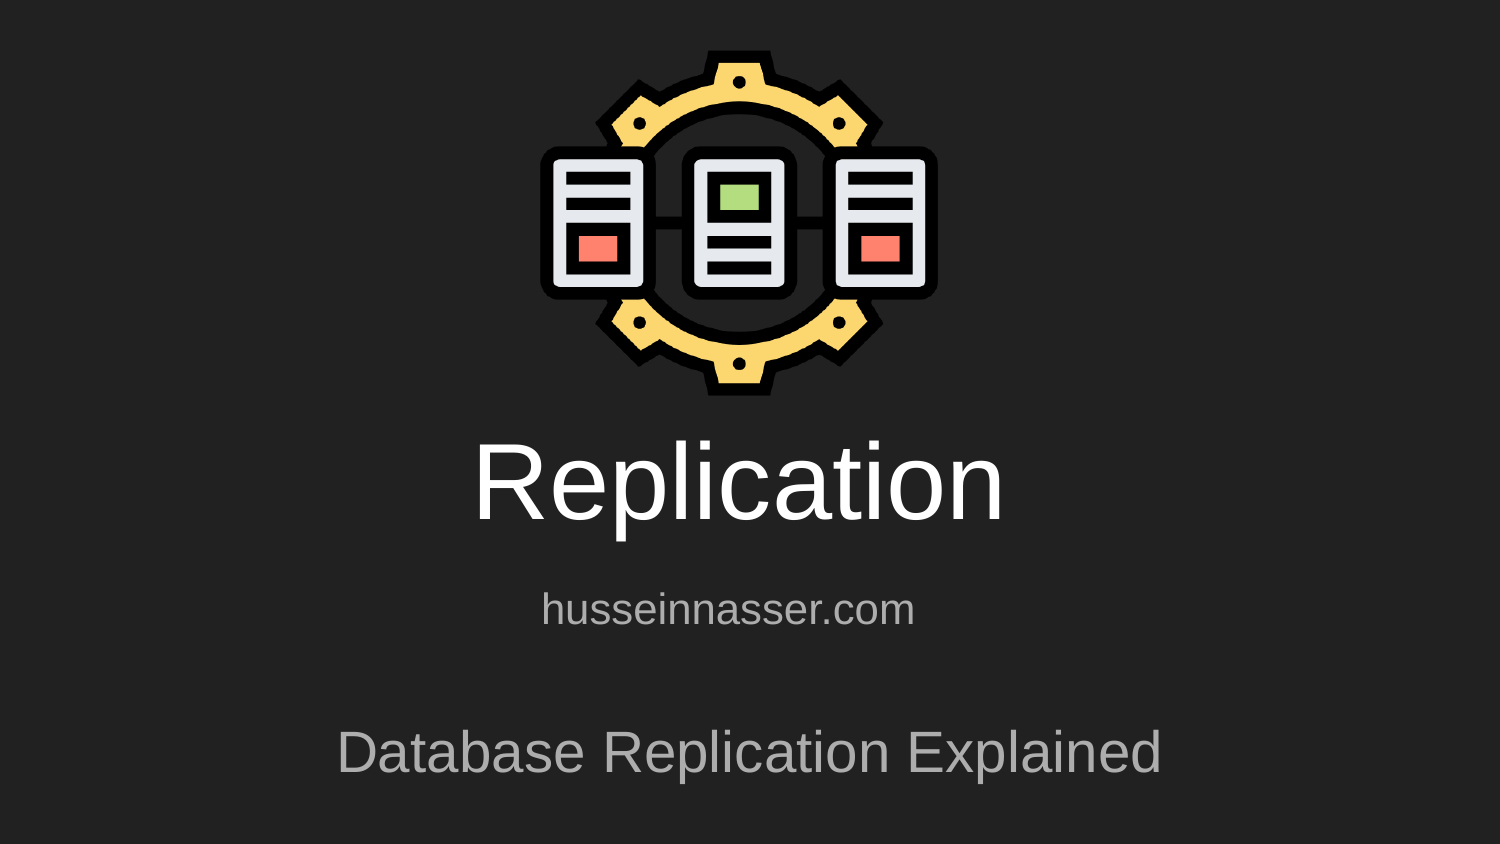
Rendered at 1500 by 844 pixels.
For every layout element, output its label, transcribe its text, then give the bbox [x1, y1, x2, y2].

subtitle husseinnasser.com [432, 565, 1025, 690]
title Replication [83, 413, 1395, 556]
subtitle Database Replication Explained [51, 699, 1449, 830]
picture [540, 24, 938, 422]
